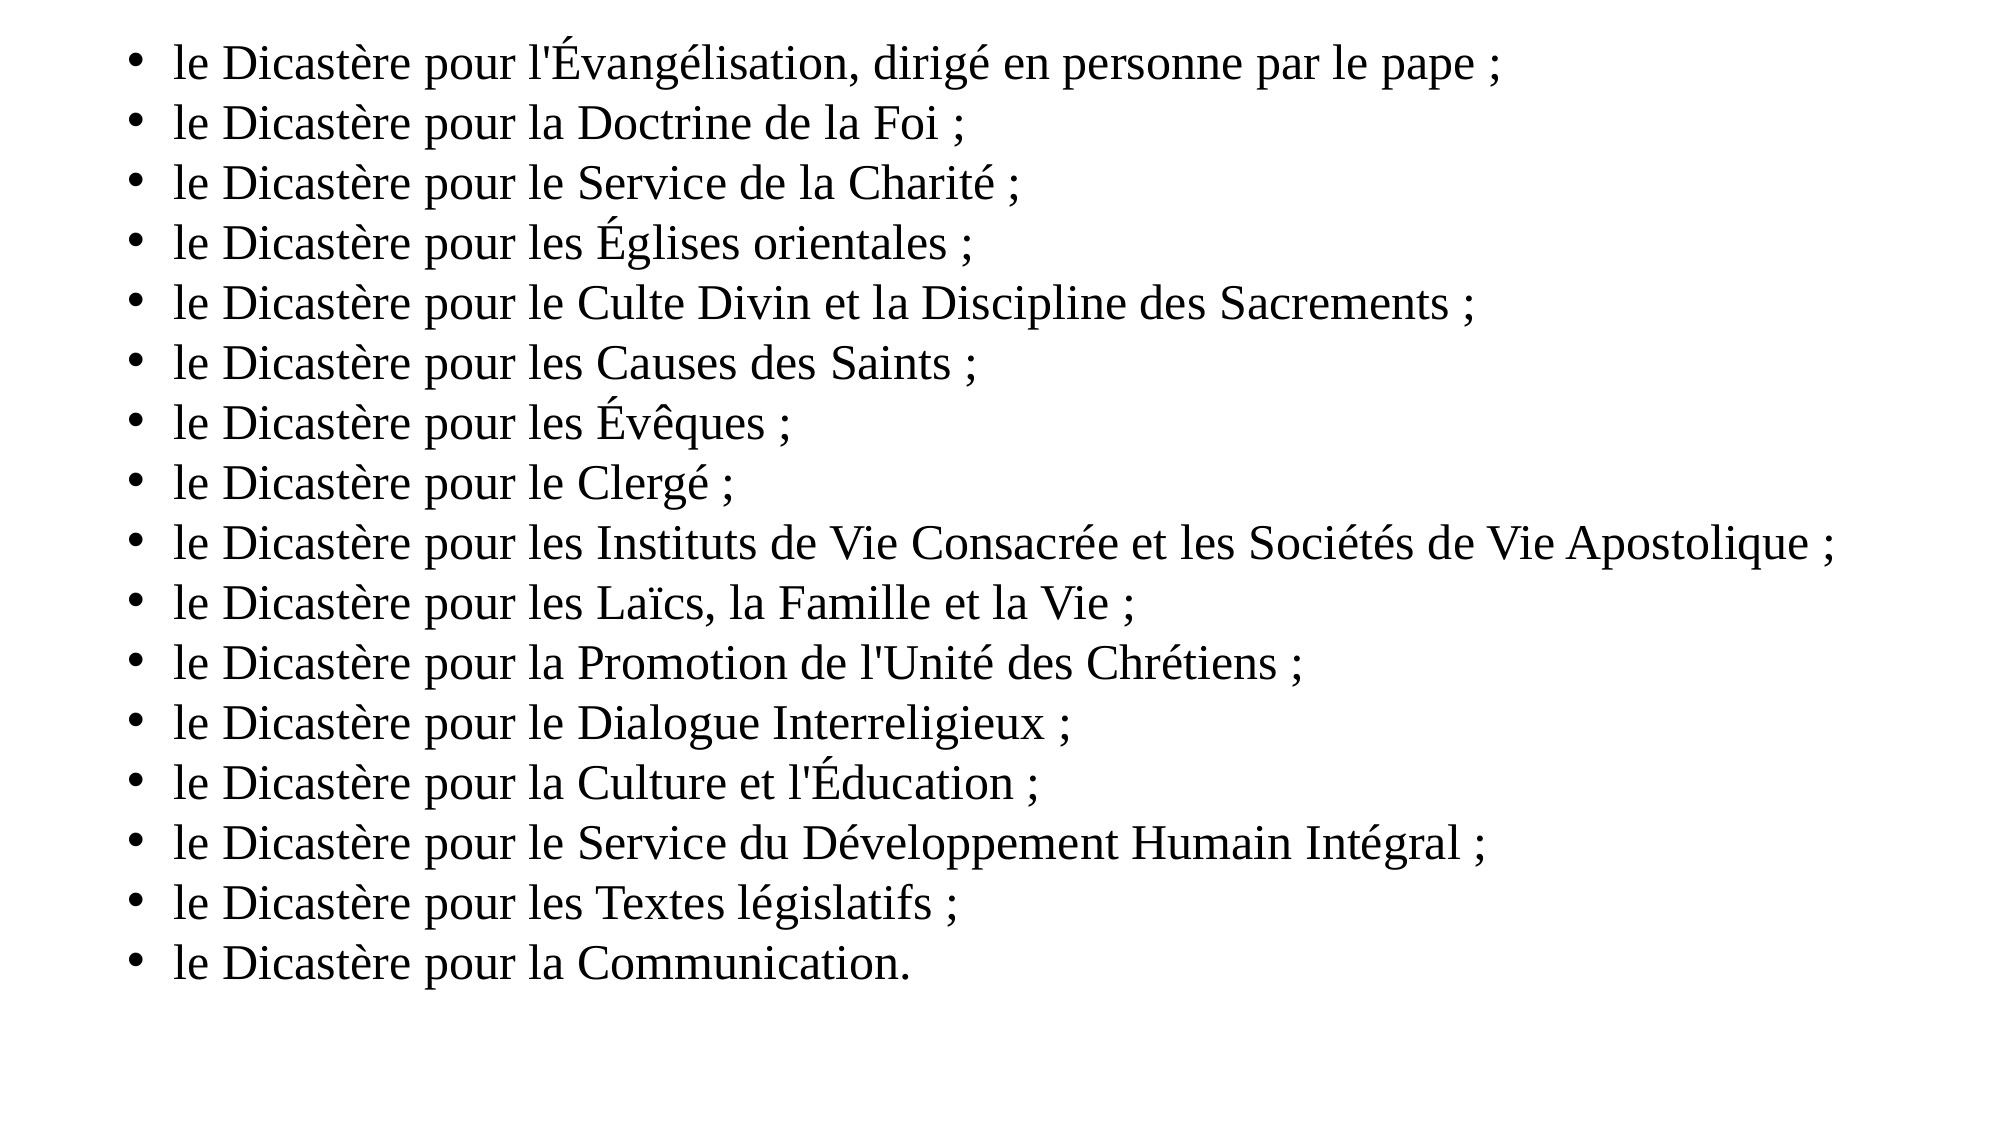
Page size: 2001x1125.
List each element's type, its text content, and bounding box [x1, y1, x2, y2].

text_box le Dicastère pour l'Évangélisation, dirigé en personne par le pape ; le Dicastère pour la Doctrine de la Foi ; le Dicastère pour le Service de la Charité ; le Dicastère pour les Églises orientales ; le Dicastère pour le Culte Divin et la Discipline des Sacrements ; le Dicastère pour les Causes des Saints ; le Dicastère pour les Évêques ; le Dicastère pour le Clergé ; le Dicastère pour les Instituts de Vie Consacrée et les Sociétés de Vie Apostolique ; le Dicastère pour les Laïcs, la Famille et la Vie ; le Dicastère pour la Promotion de l'Unité des Chrétiens ; le Dicastère pour le Dialogue Interreligieux ; le Dicastère pour la Culture et l'Éducation ; le Dicastère pour le Service du Développement Humain Intégral ; le Dicastère pour les Textes législatifs ; le Dicastère pour la Communication. [112, 22, 1867, 1007]
